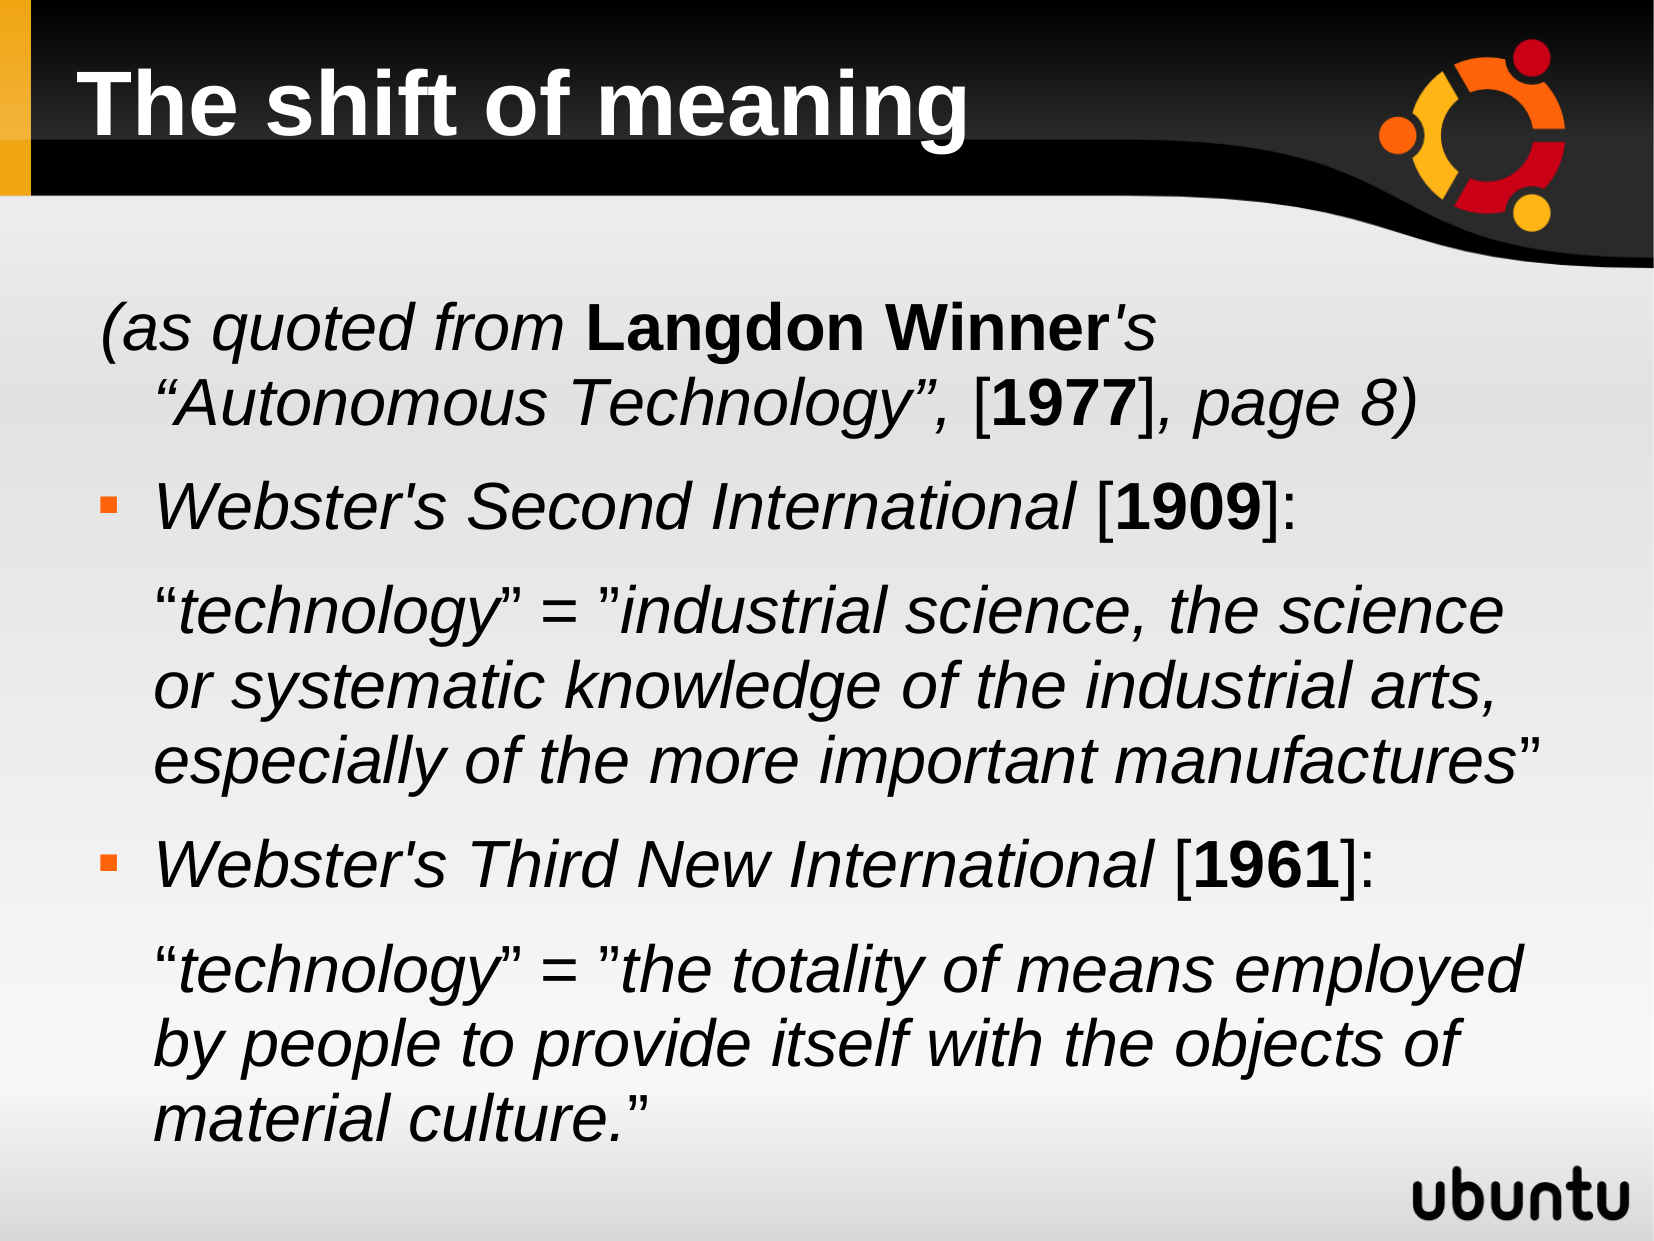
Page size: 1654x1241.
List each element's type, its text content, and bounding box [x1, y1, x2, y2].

list (as quoted from Langdon Winner's “Autonomous Technology”, [1977], page 8) Webster's Second International [1909]: “technology” = ”industrial science, the science or systematic knowledge of the industrial arts, especially of the more important manufactures” Webster's Third New International [1961]: “technology” = ”the totality of means employed by people to provide itself with the objects of material culture.” [82, 290, 1571, 1157]
picture [0, 0, 1654, 1241]
title The shift of meaning [76, 0, 1565, 208]
